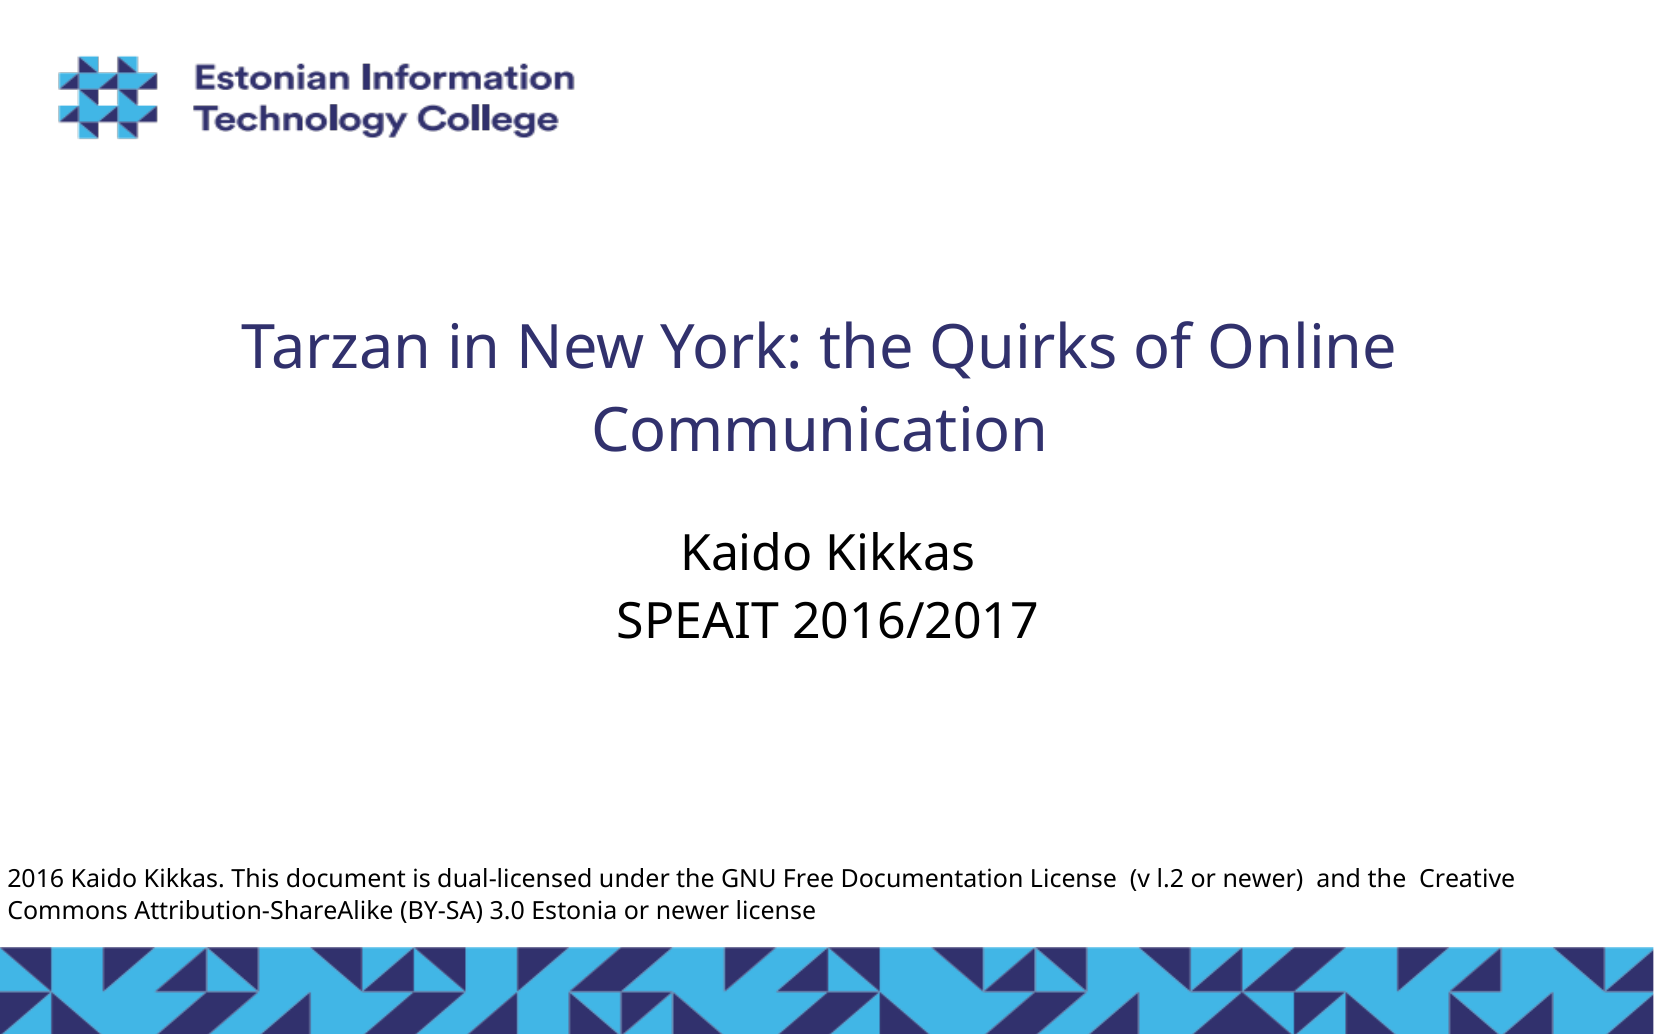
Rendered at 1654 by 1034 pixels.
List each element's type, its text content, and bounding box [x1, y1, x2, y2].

text_box Kaido Kikkas SPEAIT 2016/2017 [259, 518, 1396, 652]
title Tarzan in New York: the Quirks of Online Communication [163, 264, 1477, 508]
text_box 2016 Kaido Kikkas. This document is dual-licensed under the GNU Free Documentation License (v l.2 or newer) and the Creative Commons Attribution-ShareAlike (BY-SA) 3.0 Estonia or newer license [7, 862, 1595, 942]
